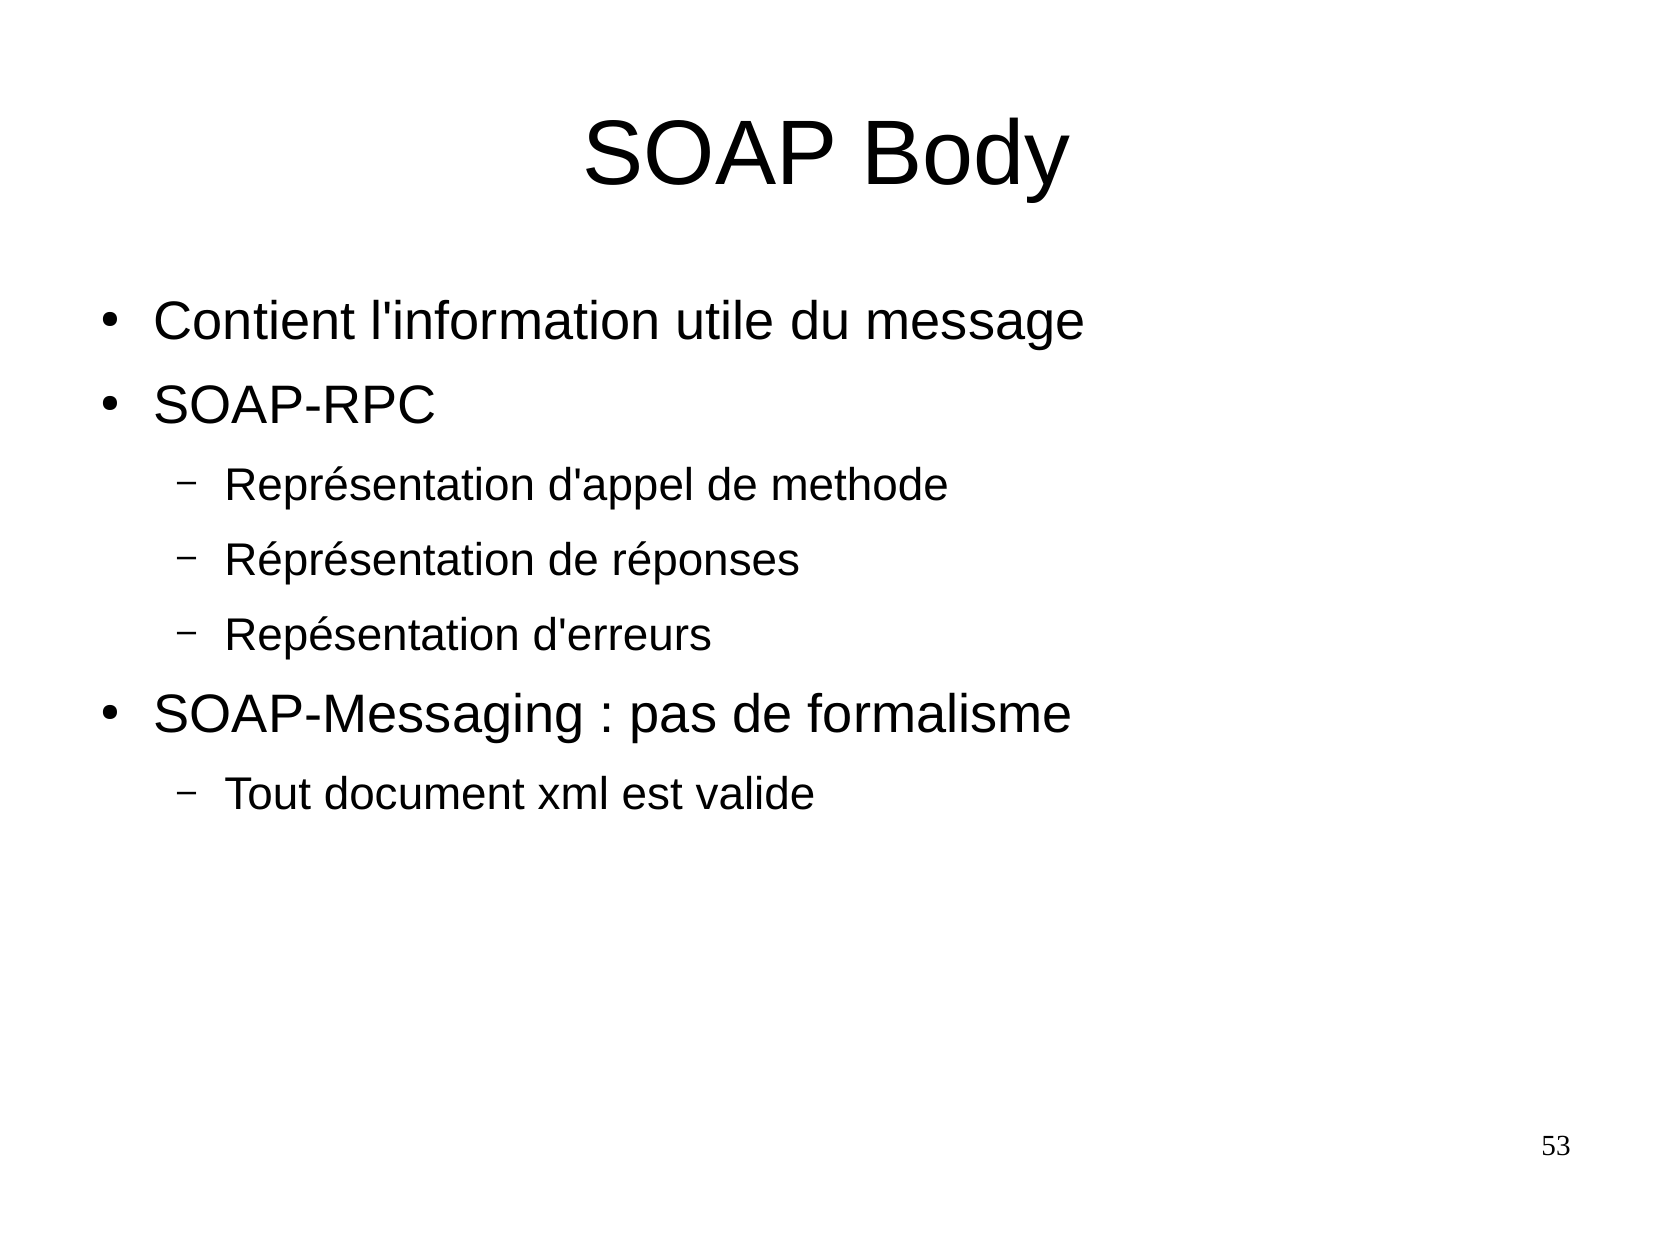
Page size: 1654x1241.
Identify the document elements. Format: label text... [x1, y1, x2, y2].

list Contient l'information utile du message SOAP-RPC Représentation d'appel de methode Réprésentation de réponses Repésentation d'erreurs SOAP-Messaging : pas de formalisme Tout document xml est valide [82, 290, 1571, 1094]
title SOAP Body [82, 56, 1571, 250]
